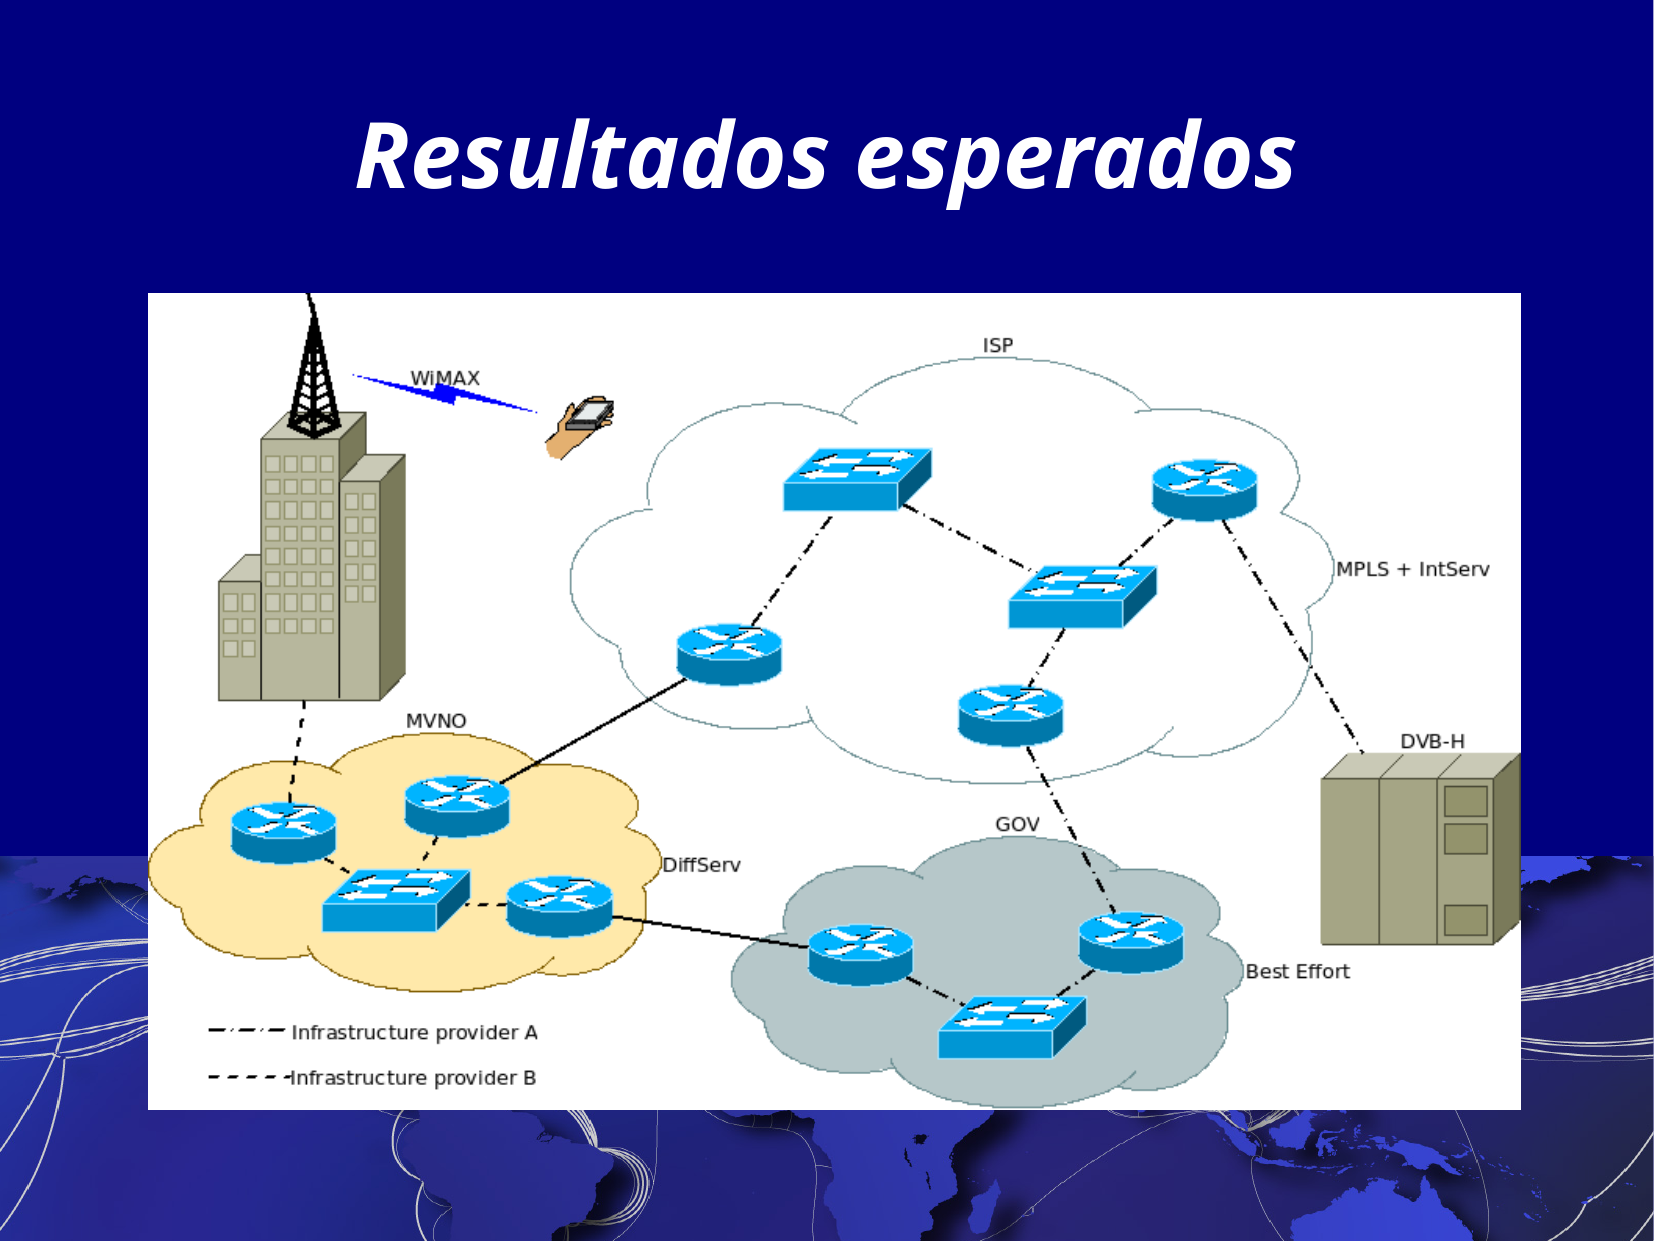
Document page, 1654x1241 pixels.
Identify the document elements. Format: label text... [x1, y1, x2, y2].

picture [0, 293, 1654, 1241]
title Resultados esperados [82, 56, 1571, 250]
